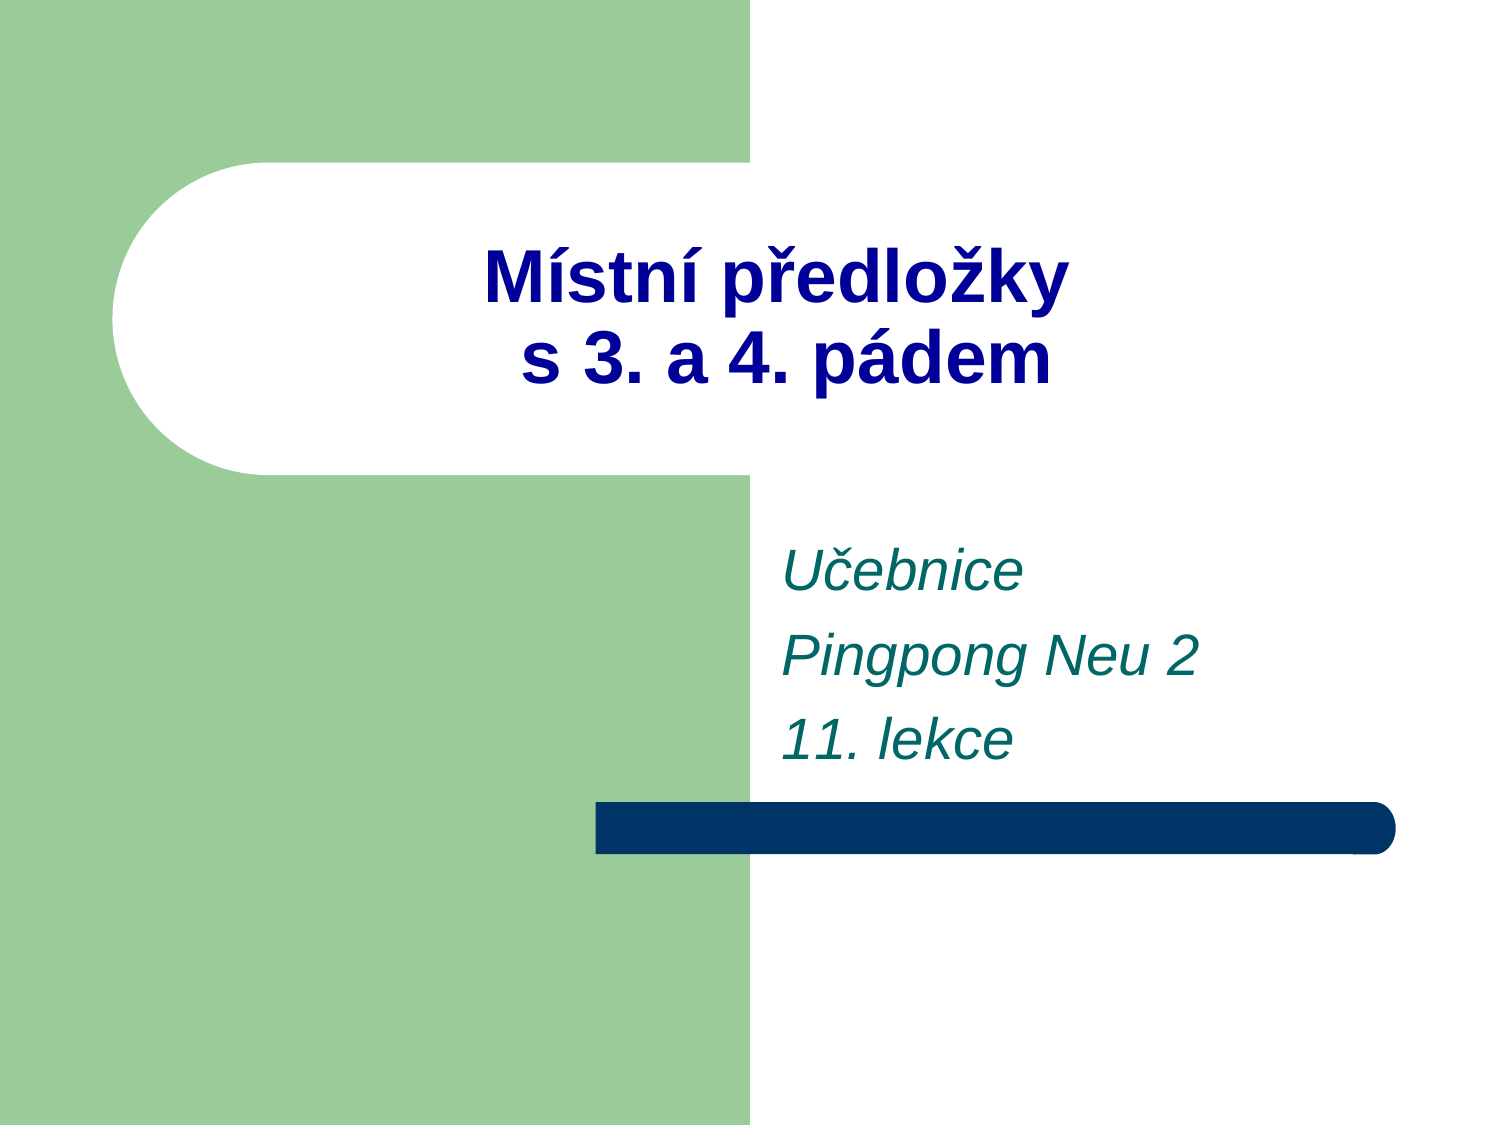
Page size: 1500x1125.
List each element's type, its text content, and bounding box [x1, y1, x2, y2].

subtitle Učebnice Pingpong Neu 2 11. lekce [766, 480, 1426, 780]
title Místní předložky s 3. a 4. pádem [112, 162, 1463, 476]
